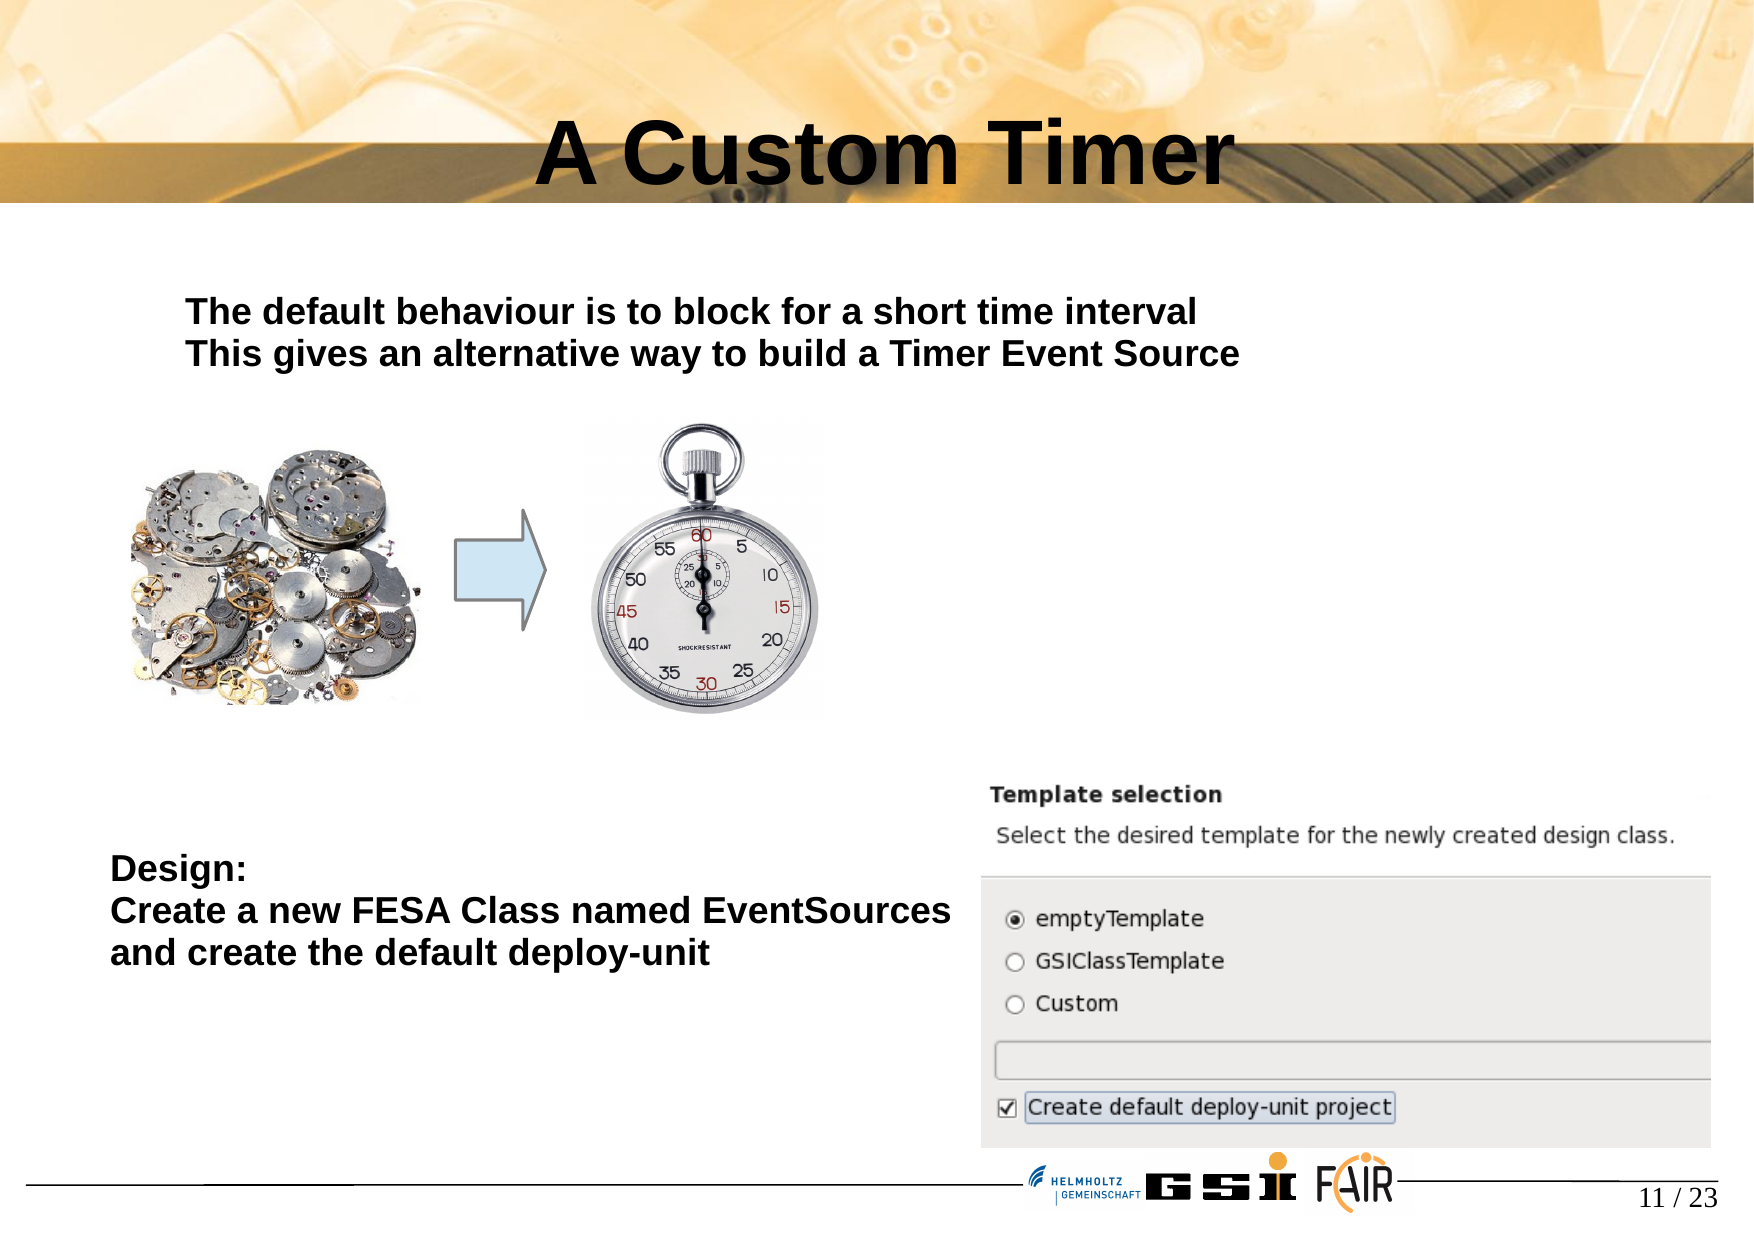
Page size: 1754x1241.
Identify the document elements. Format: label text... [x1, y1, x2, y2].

text_box [455, 510, 546, 631]
text_box Design: Create a new FESA Class named EventSources and create the default deploy-unit [60, 840, 978, 981]
picture [1023, 1152, 1296, 1210]
title A Custom Timer [180, 56, 1590, 250]
picture [131, 434, 426, 706]
picture [584, 416, 825, 721]
picture [981, 779, 1711, 1215]
text_box The default behaviour is to block for a short time interval This gives an alternative way to build a Timer Event Source [135, 282, 1279, 466]
picture [0, 0, 1754, 205]
